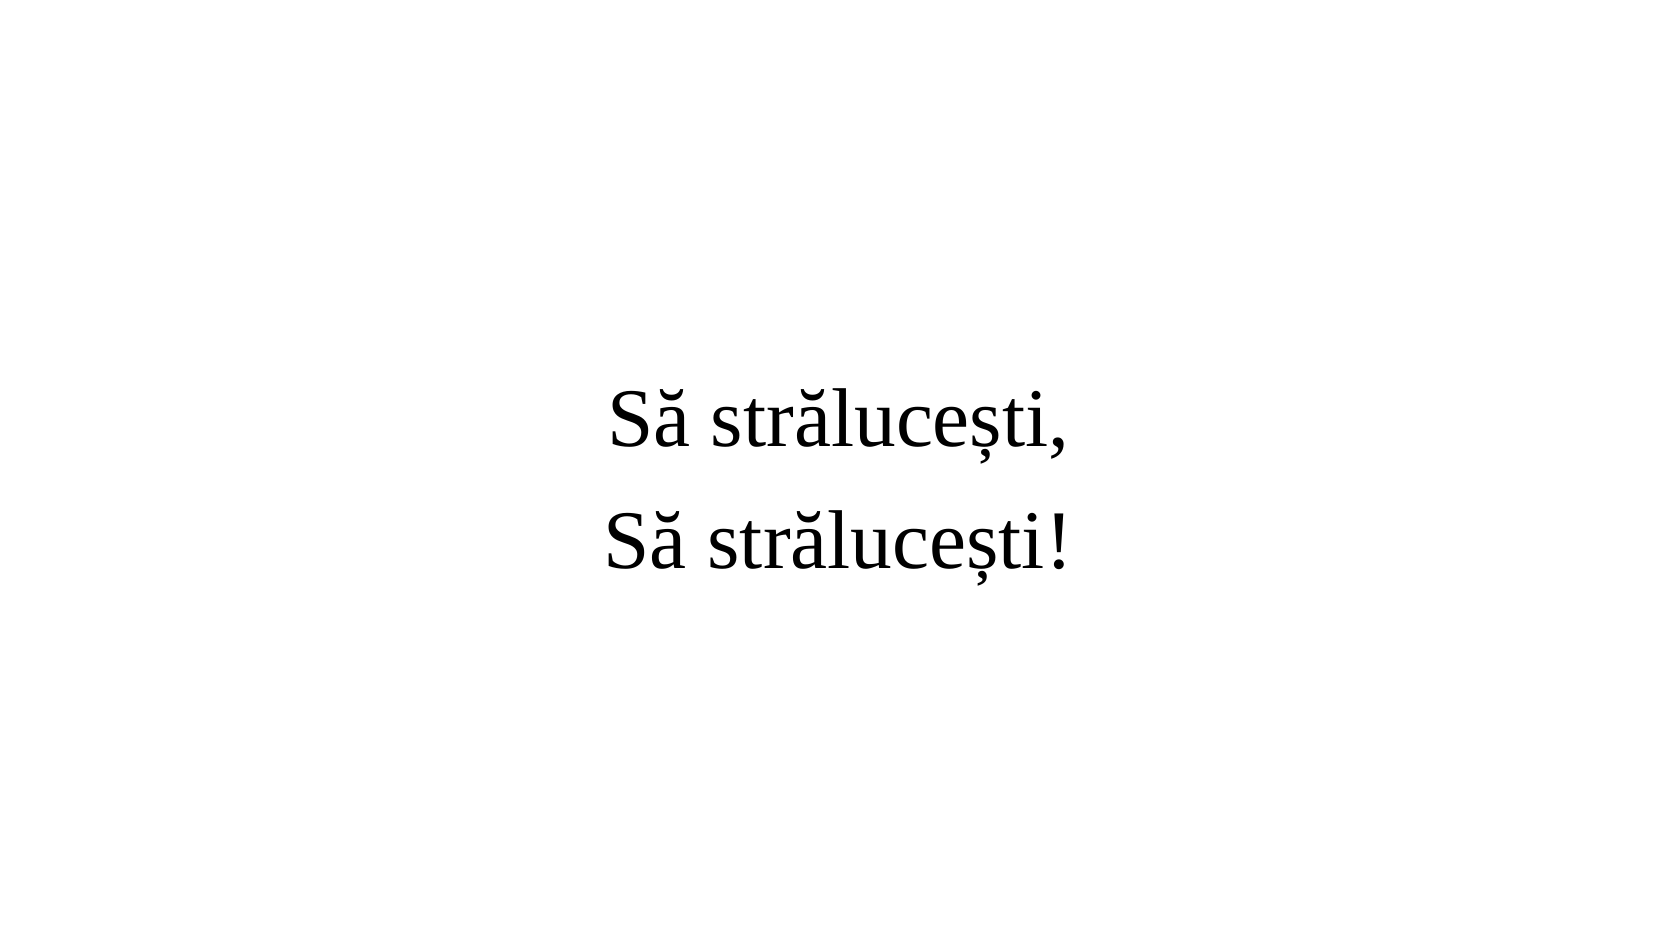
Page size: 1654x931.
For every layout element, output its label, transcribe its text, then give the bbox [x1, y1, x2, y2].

subtitle Să strălucești, Să strălucești! [177, 362, 1501, 588]
